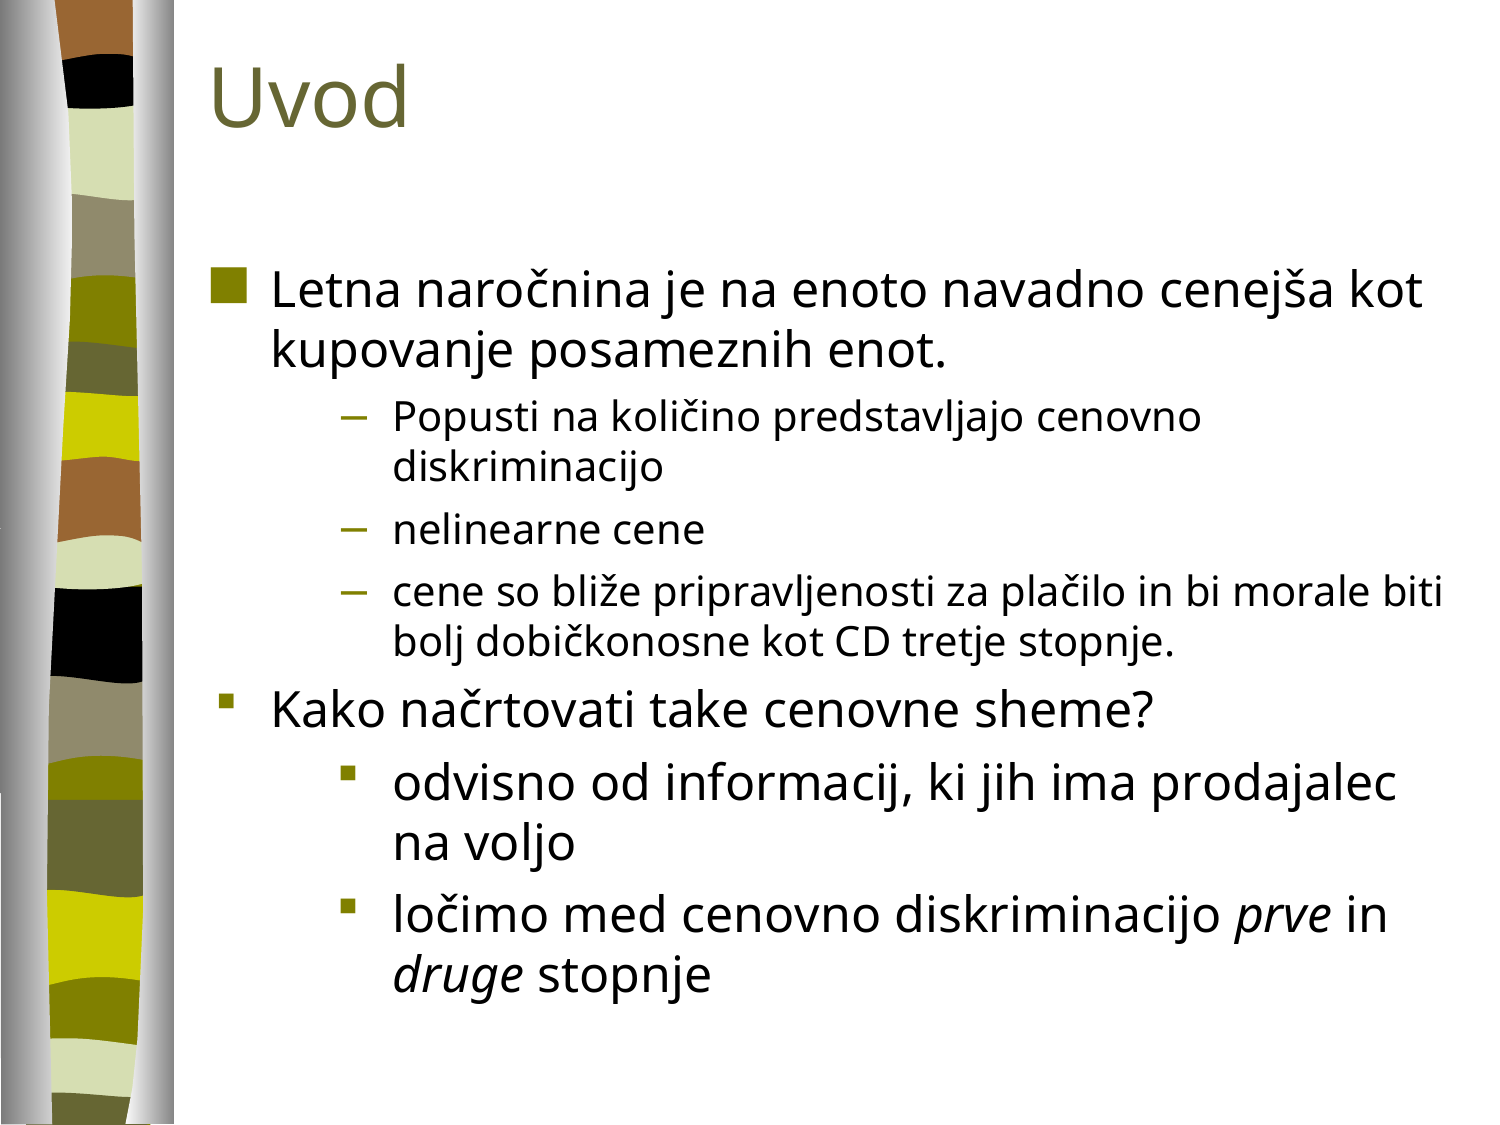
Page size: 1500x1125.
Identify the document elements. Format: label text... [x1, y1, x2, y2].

text_box Letna naročnina je na enoto navadno cenejša kot kupovanje posameznih enot. Popusti na količino predstavljajo cenovno diskriminacijo nelinearne cene cene so bliže pripravljenosti za plačilo in bi morale biti bolj dobičkonosne kot CD tretje stopnje. Kako načrtovati take cenovne sheme? odvisno od informacij, ki jih ima prodajalec na voljo ločimo med cenovno diskriminacijo prve in druge stopnje [200, 249, 1463, 1001]
text_box Uvod [192, 0, 1468, 188]
